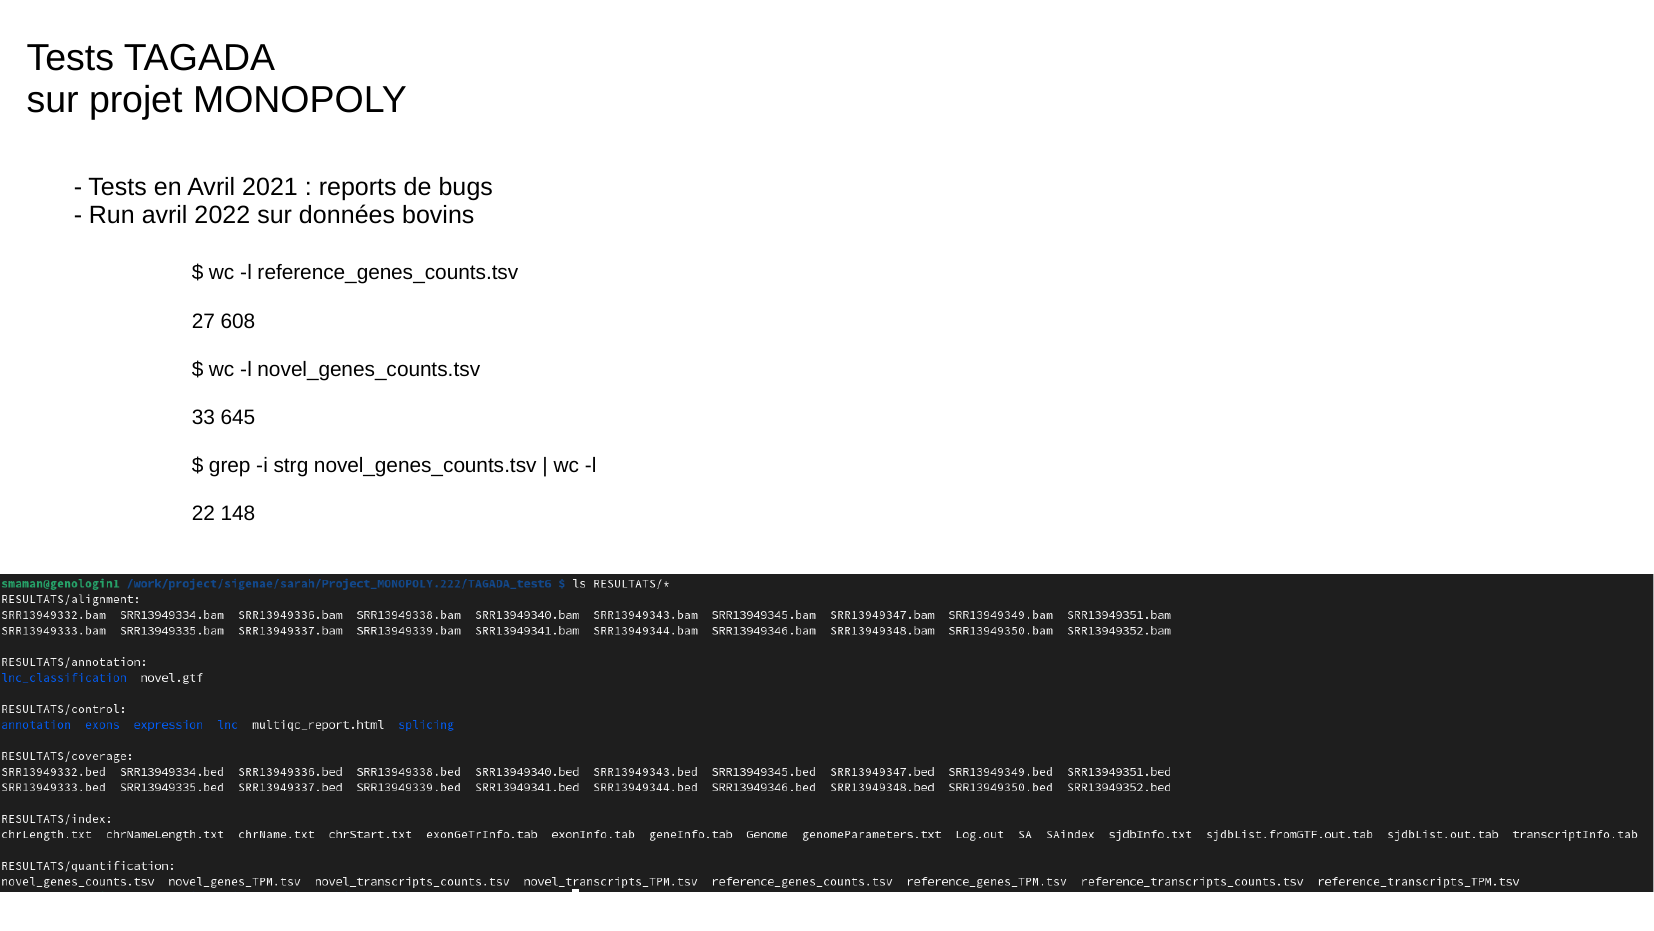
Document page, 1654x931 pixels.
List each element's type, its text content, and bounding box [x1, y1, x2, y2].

text_box Tests TAGADA sur projet MONOPOLY [11, 29, 422, 128]
text_box - Tests en Avril 2021 : reports de bugs - Run avril 2022 sur données bovins [59, 165, 509, 237]
picture [0, 574, 1654, 892]
text_box $ wc -l reference_genes_counts.tsv 27 608 $ wc -l novel_genes_counts.tsv 33 645 $ grep -i strg novel_genes_counts.tsv | wc -l 22 148 [177, 253, 864, 574]
